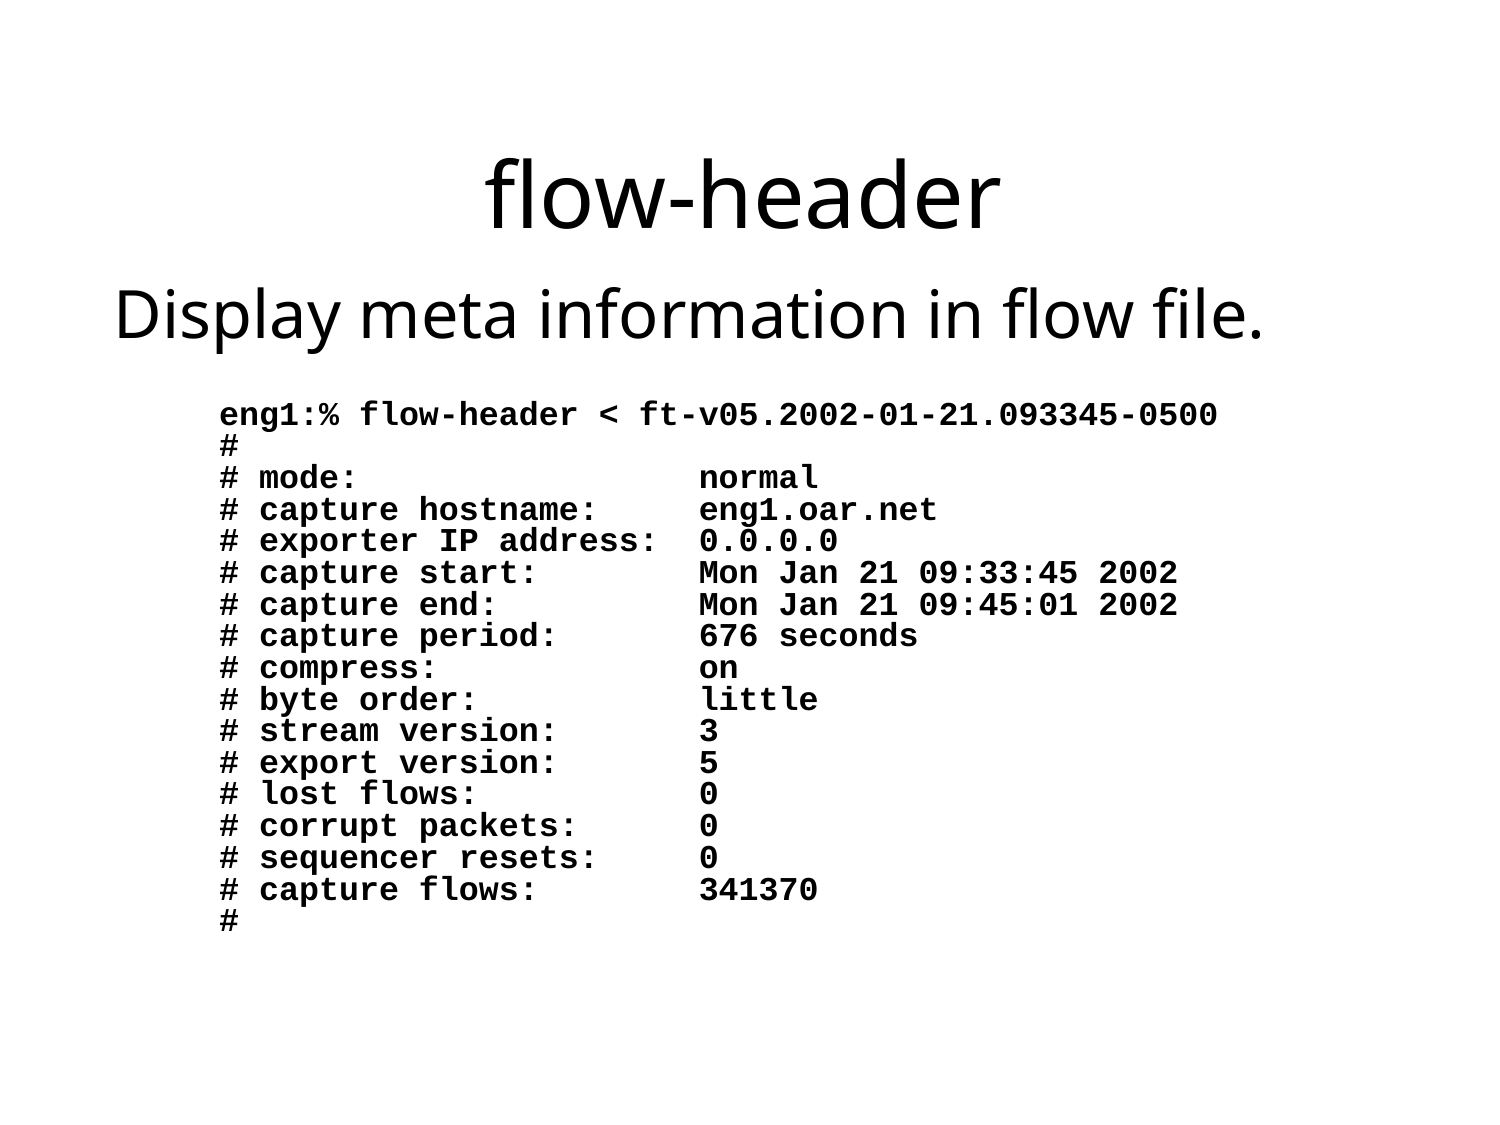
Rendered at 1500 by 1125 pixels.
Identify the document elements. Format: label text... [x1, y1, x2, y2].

list Display meta information in flow file. [99, 262, 1375, 428]
title flow-header [112, 79, 1388, 308]
text_box eng1:% flow-header < ft-v05.2002-01-21.093345-0500 # # mode: normal # capture hostname: eng1.oar.net # exporter IP address: 0.0.0.0 # capture start: Mon Jan 21 09:33:45 2002 # capture end: Mon Jan 21 09:45:01 2002 # capture period: 676 seconds # compress: on # byte order: little # stream version: 3 # export version: 5 # lost flows: 0 # corrupt packets: 0 # sequencer resets: 0 # capture flows: 341370 # [213, 399, 1226, 939]
